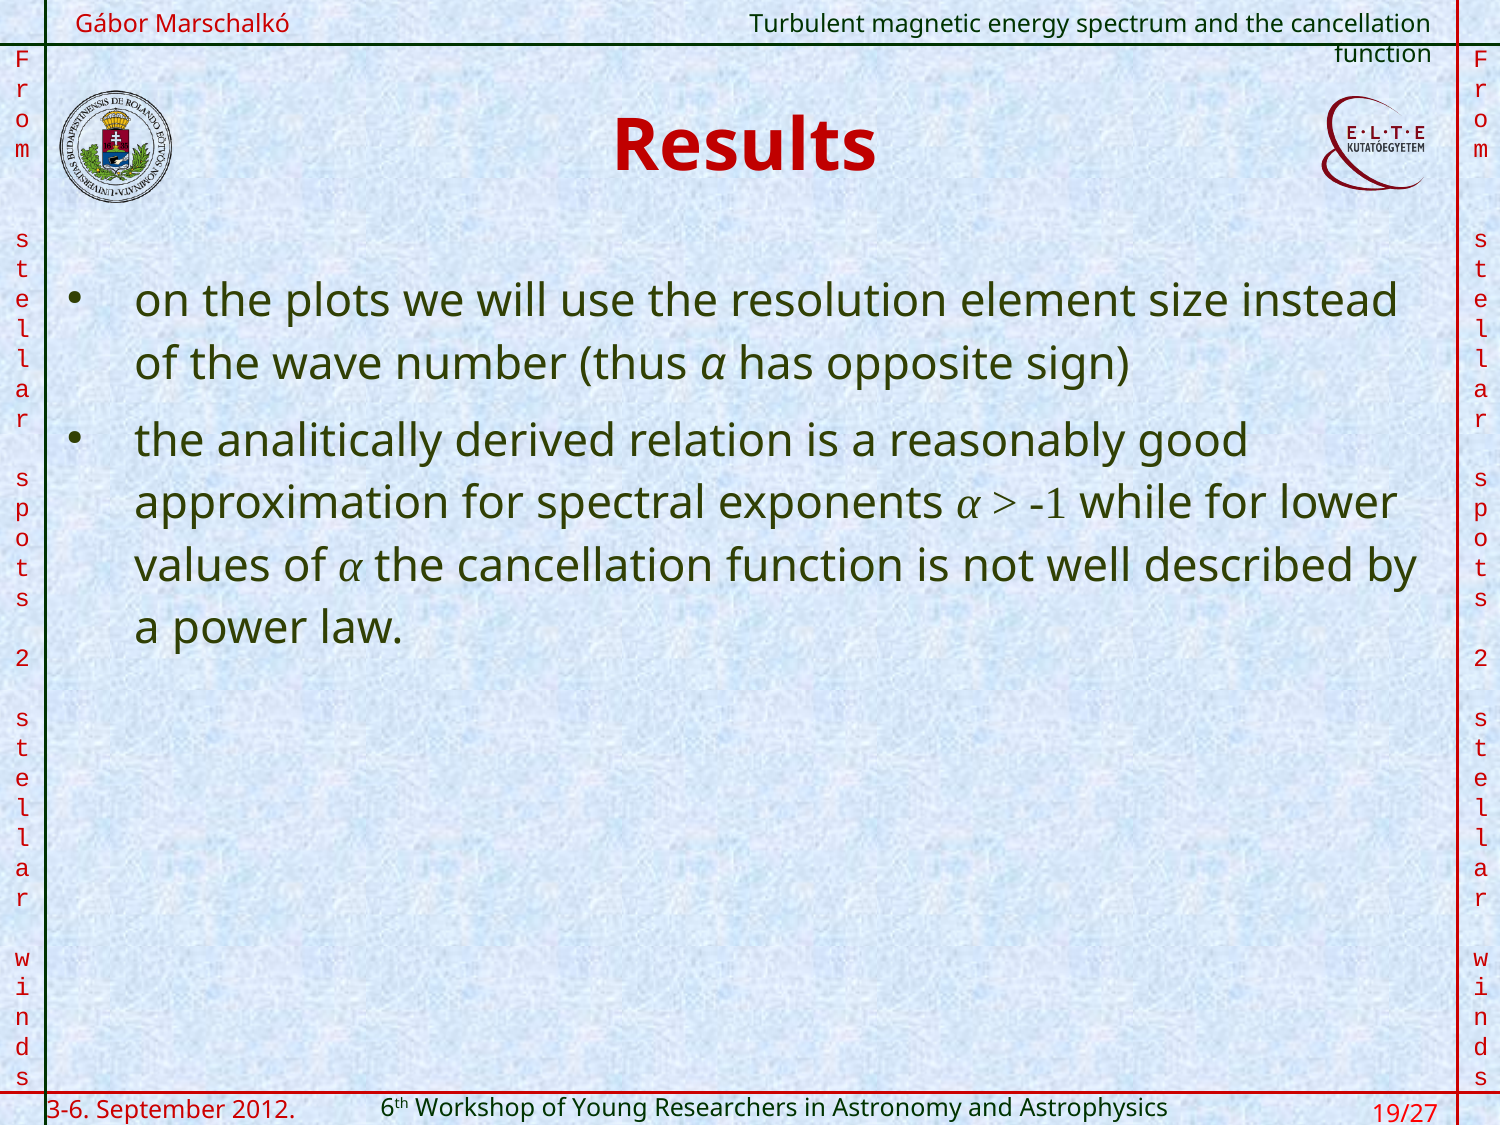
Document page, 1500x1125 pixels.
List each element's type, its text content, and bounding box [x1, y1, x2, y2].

picture [0, 0, 44, 43]
picture [0, 46, 44, 1091]
picture [1459, 1094, 1500, 1125]
picture [1459, 0, 1500, 43]
picture [0, 1094, 44, 1125]
picture [47, 0, 1456, 43]
list on the plots we will use the resolution element size instead of the wave number (thus α has opposite sign) the analitically derived relation is a reasonably good approximation for spectral exponents α > -1 while for lower values of α the cancellation function is not well described by a power law. [29, 259, 1447, 1033]
picture [47, 1094, 1456, 1125]
picture [1459, 46, 1500, 1091]
picture [47, 46, 1456, 1091]
text_box Results [596, 90, 893, 194]
